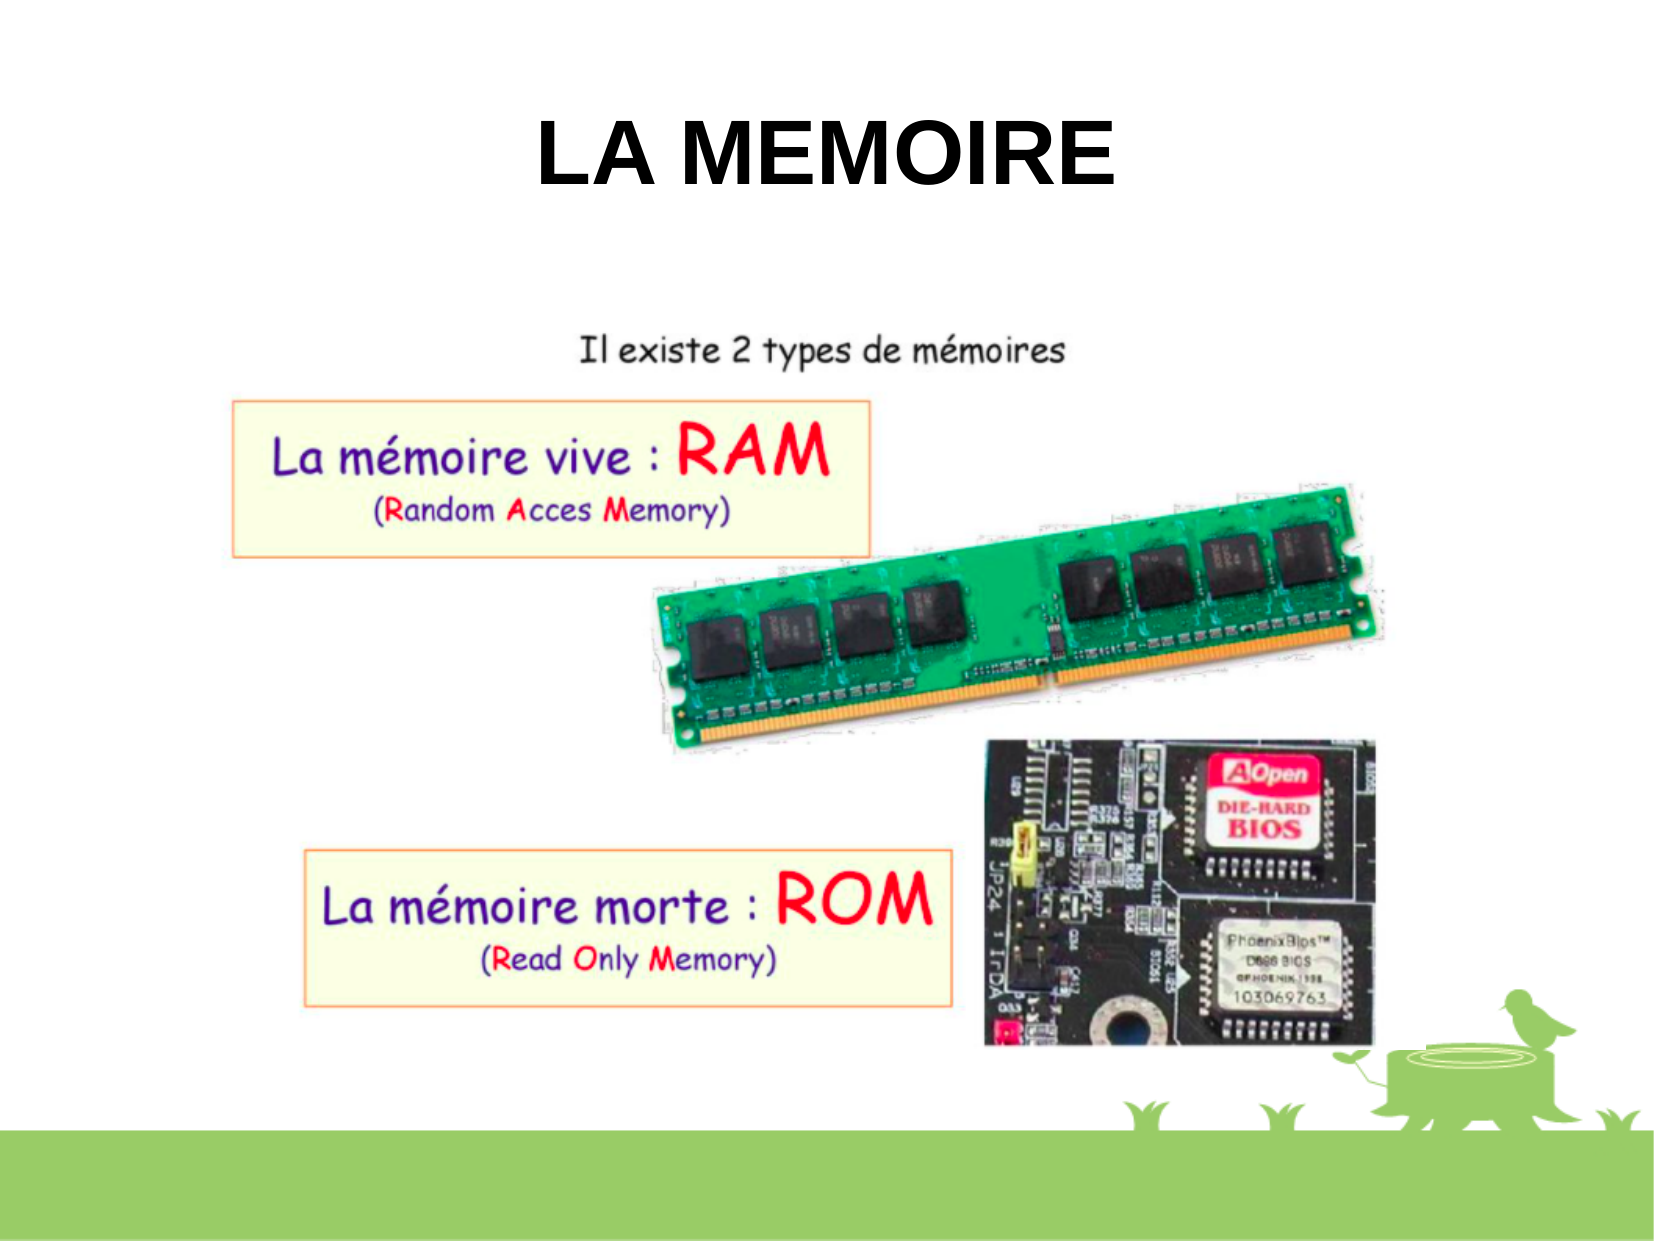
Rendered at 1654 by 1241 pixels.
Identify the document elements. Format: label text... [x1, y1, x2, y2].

title LA MEMOIRE [82, 49, 1571, 257]
picture [0, 0, 1654, 1241]
